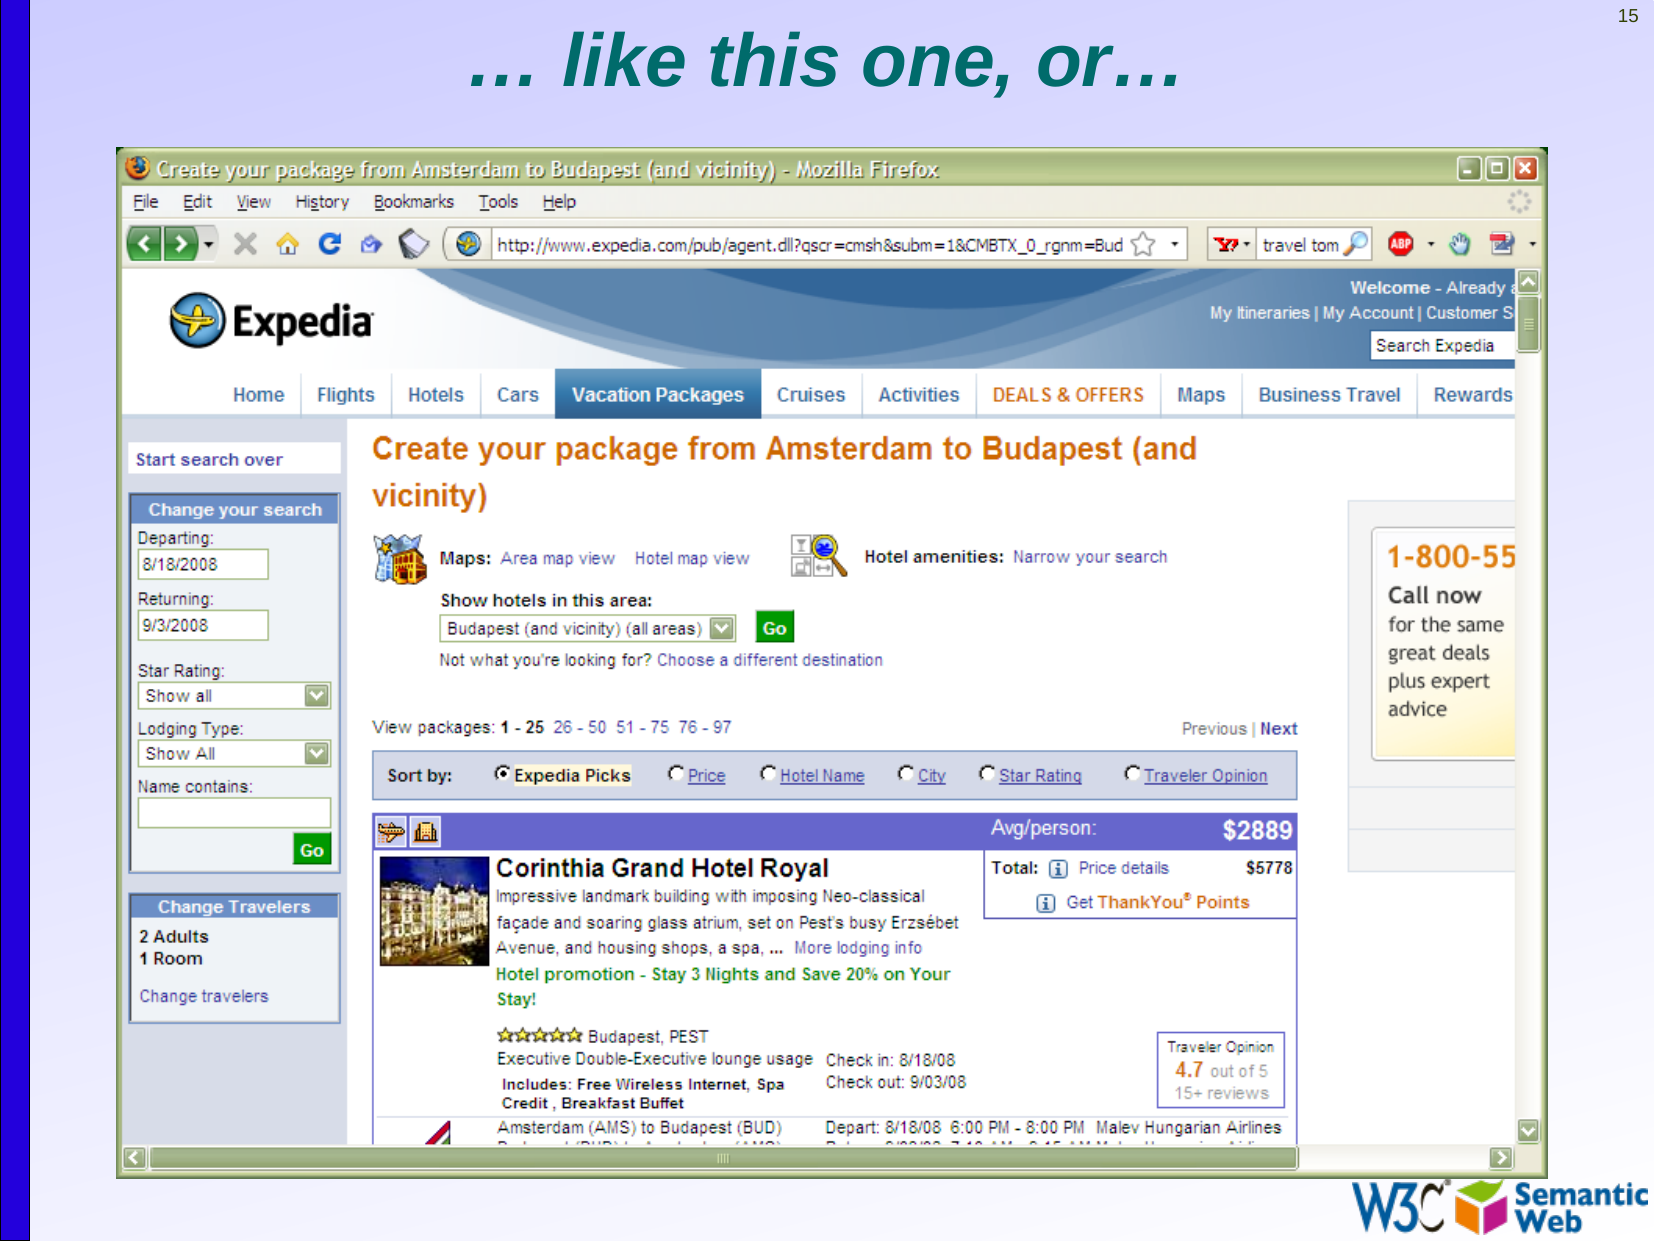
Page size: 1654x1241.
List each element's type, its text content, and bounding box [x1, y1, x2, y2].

picture [116, 147, 1648, 1235]
title … like this one, or… [0, 0, 1654, 119]
